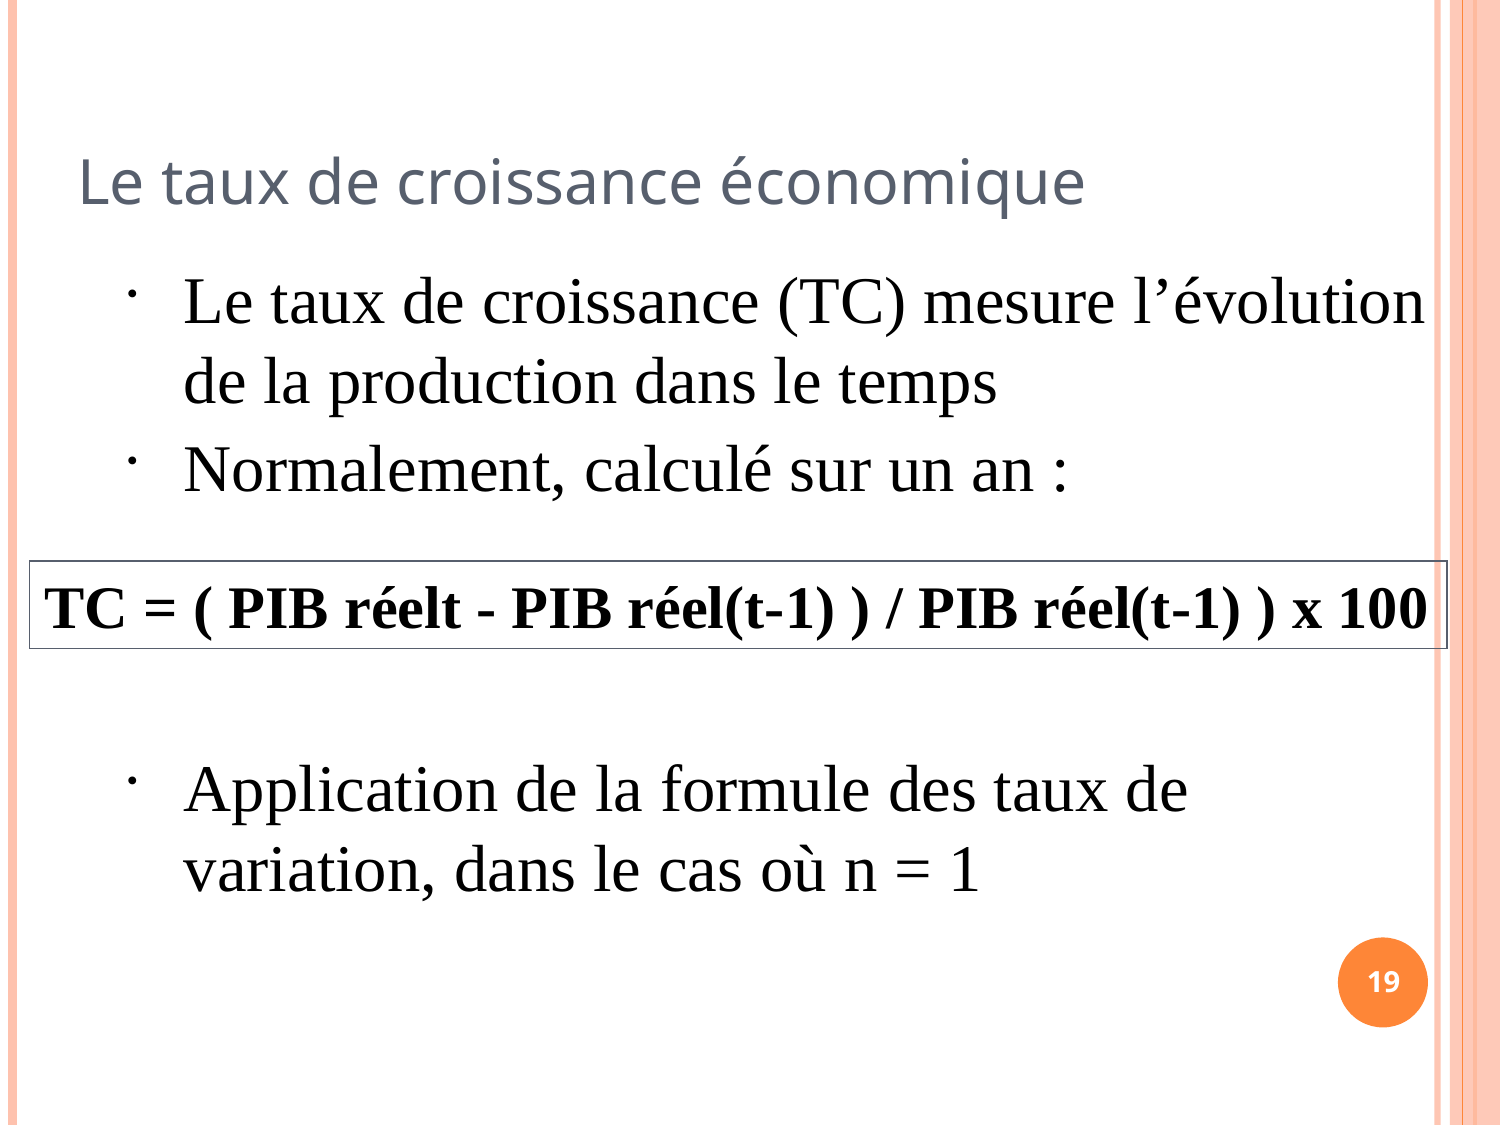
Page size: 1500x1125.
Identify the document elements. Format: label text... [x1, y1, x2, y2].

text_box Le taux de croissance (TC) mesure l’évolution de la production dans le temps Normalement, calculé sur un an : [112, 249, 1450, 563]
title Le taux de croissance économique [62, 37, 1450, 225]
text_box TC = ( PIB réelt - PIB réel(t-1) ) / PIB réel(t-1) ) x 100 [29, 561, 1447, 649]
text_box Application de la formule des taux de variation, dans le cas où n = 1 [112, 737, 1450, 1050]
